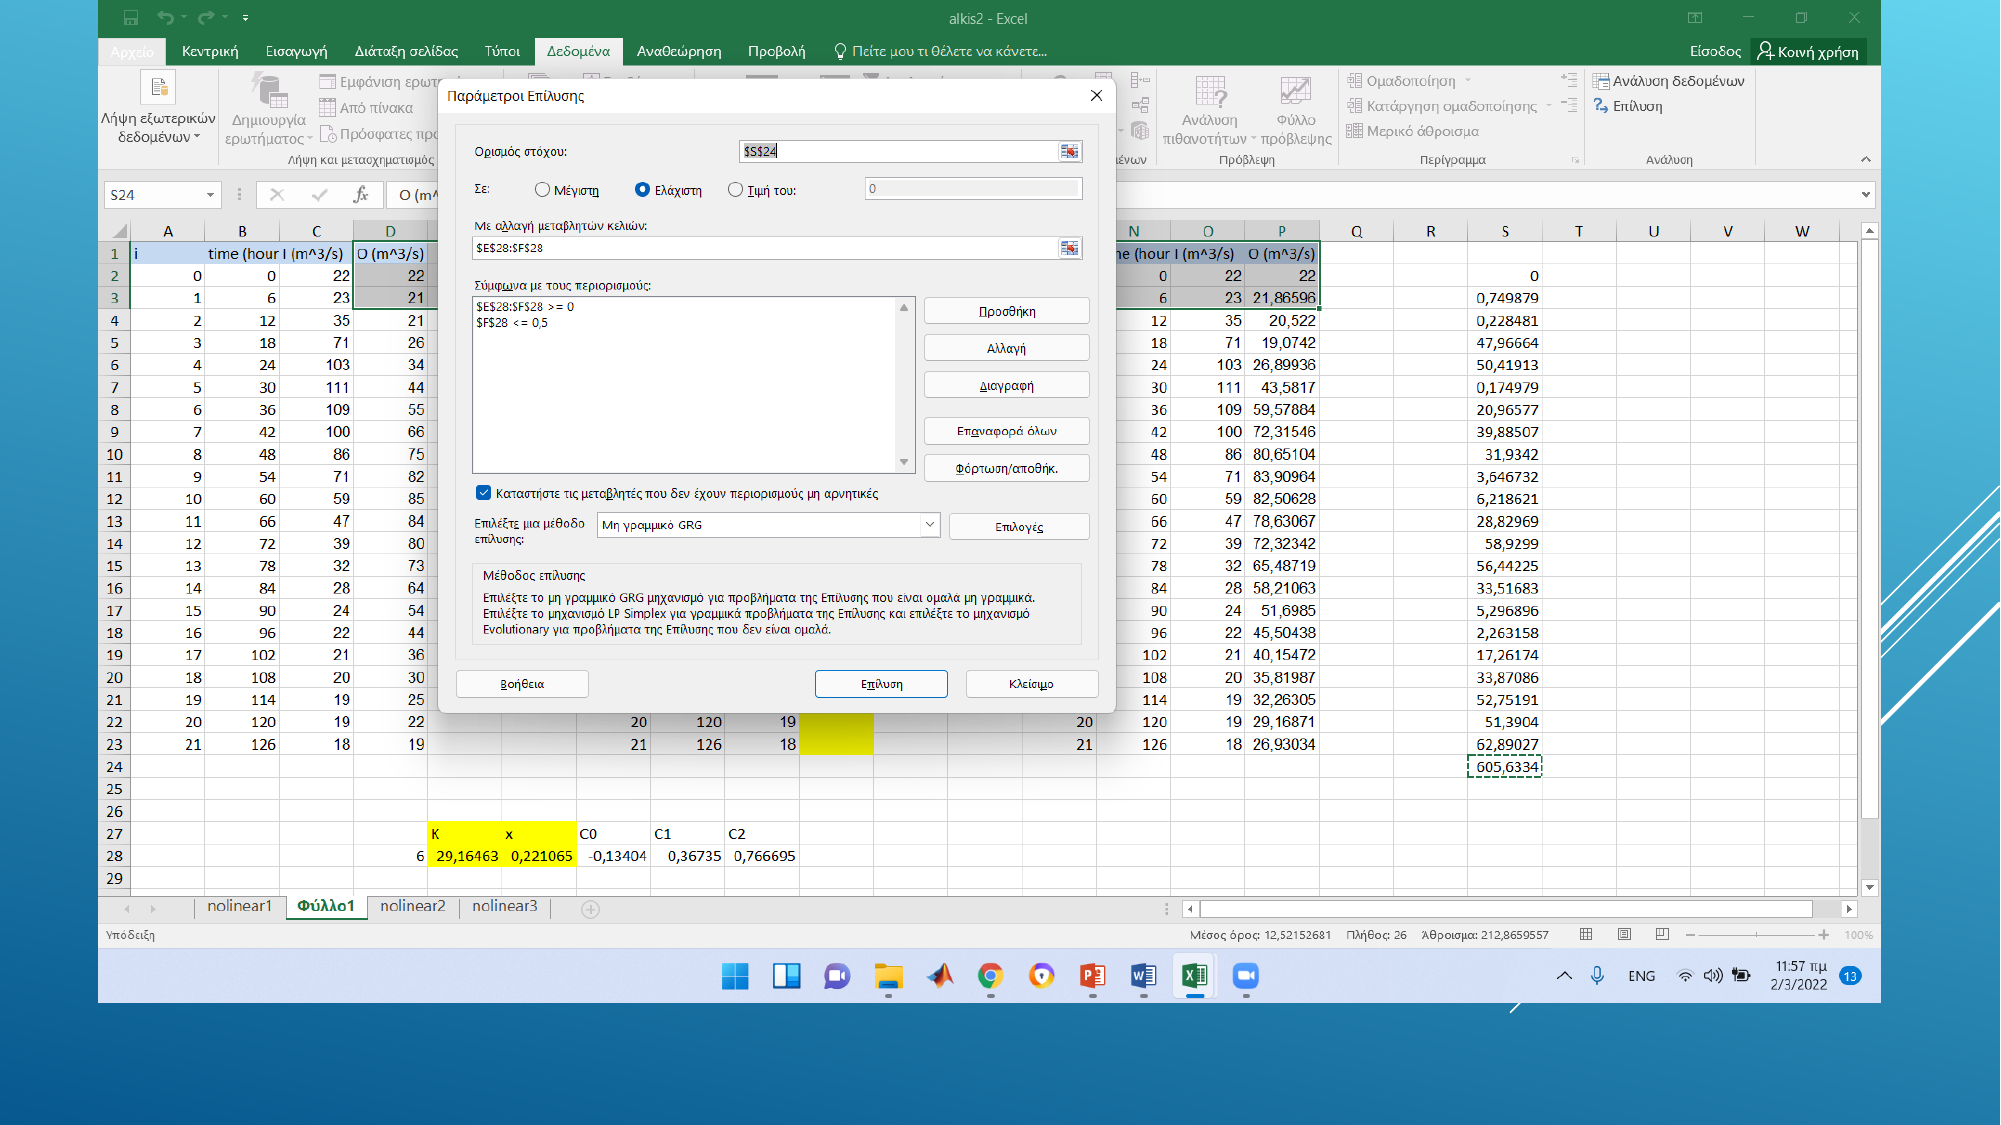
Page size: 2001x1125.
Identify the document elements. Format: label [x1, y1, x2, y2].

picture [98, 0, 1881, 1003]
